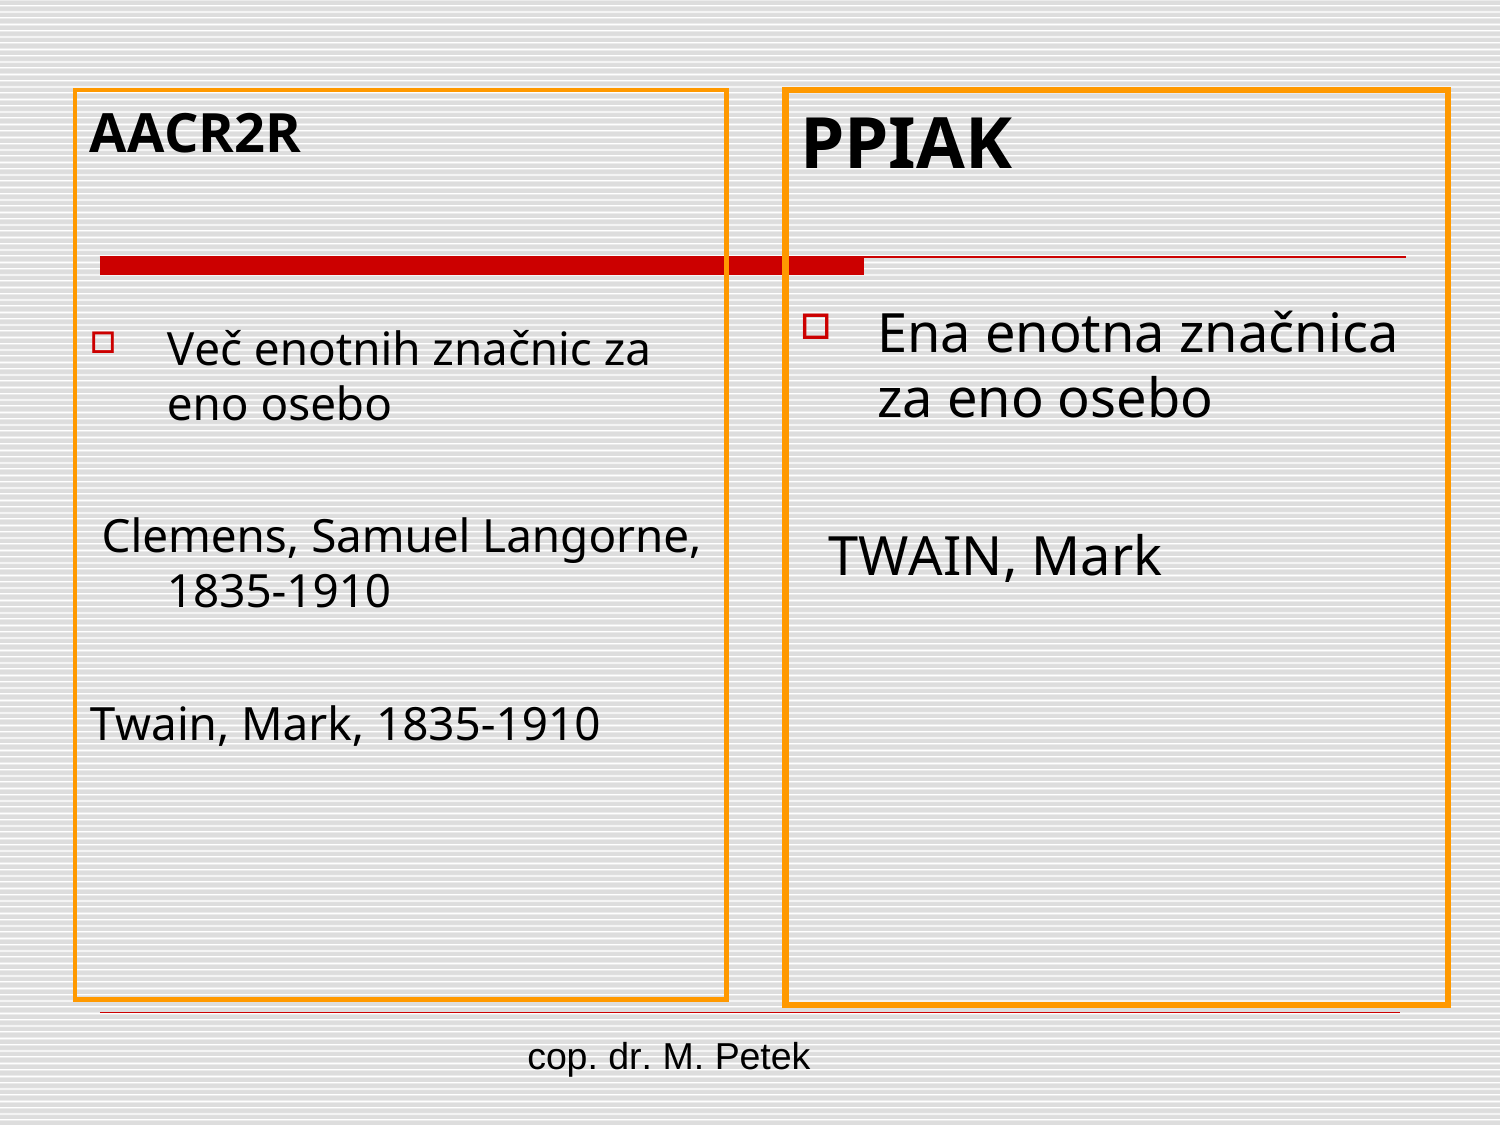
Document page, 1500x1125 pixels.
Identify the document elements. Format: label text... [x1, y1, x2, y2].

list PPIAK Ena enotna značnica za eno osebo TWAIN, Mark [785, 90, 1448, 1005]
list AACR2R Več enotnih značnic za eno osebo Clemens, Samuel Langorne, 1835-1910 Twain, Mark, 1835-1910 [74, 90, 727, 1000]
picture [0, 0, 1500, 1125]
